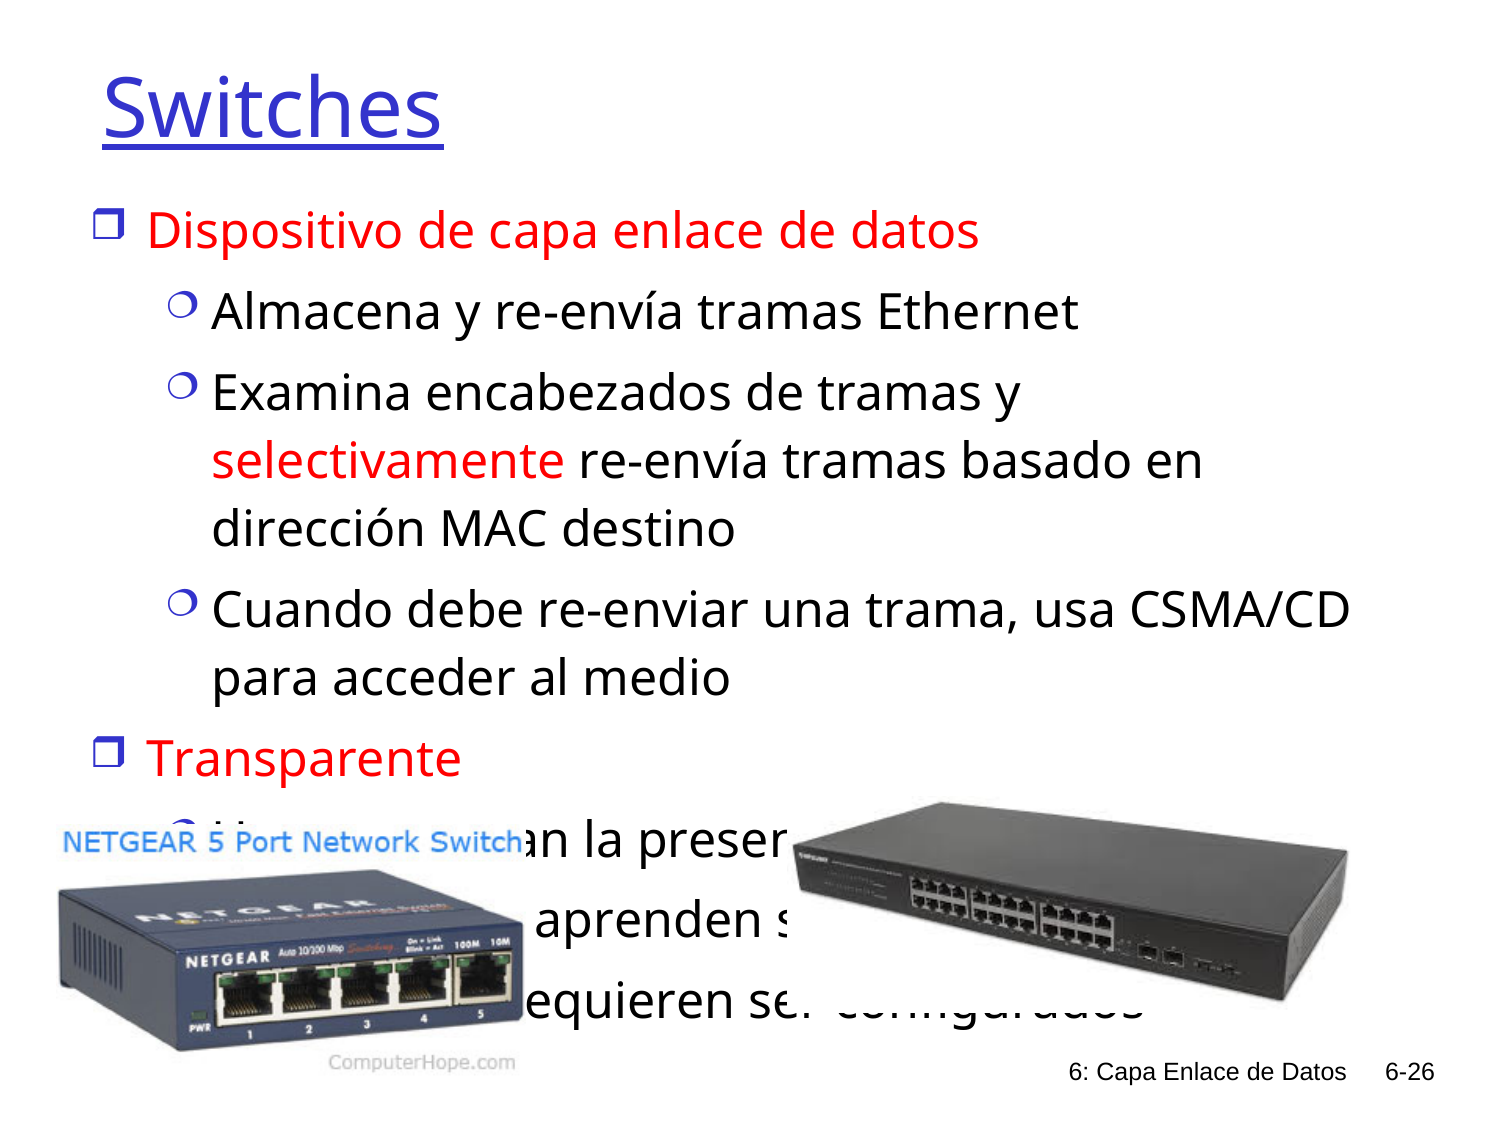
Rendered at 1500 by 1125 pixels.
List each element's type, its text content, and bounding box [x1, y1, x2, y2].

picture [56, 824, 526, 1082]
picture [787, 796, 1358, 1013]
list Dispositivo de capa enlace de datos Almacena y re-envía tramas Ethernet Examina encabezados de tramas y selectivamente re-envía tramas basado en dirección MAC destino Cuando debe re-enviar una trama, usa CSMA/CD para acceder al medio Transparente Hosts no notan la presencia de switches Plug-and-play, y aprenden solos Switches no requieren ser configurados [75, 187, 1388, 1013]
title Switches [87, 23, 1363, 187]
